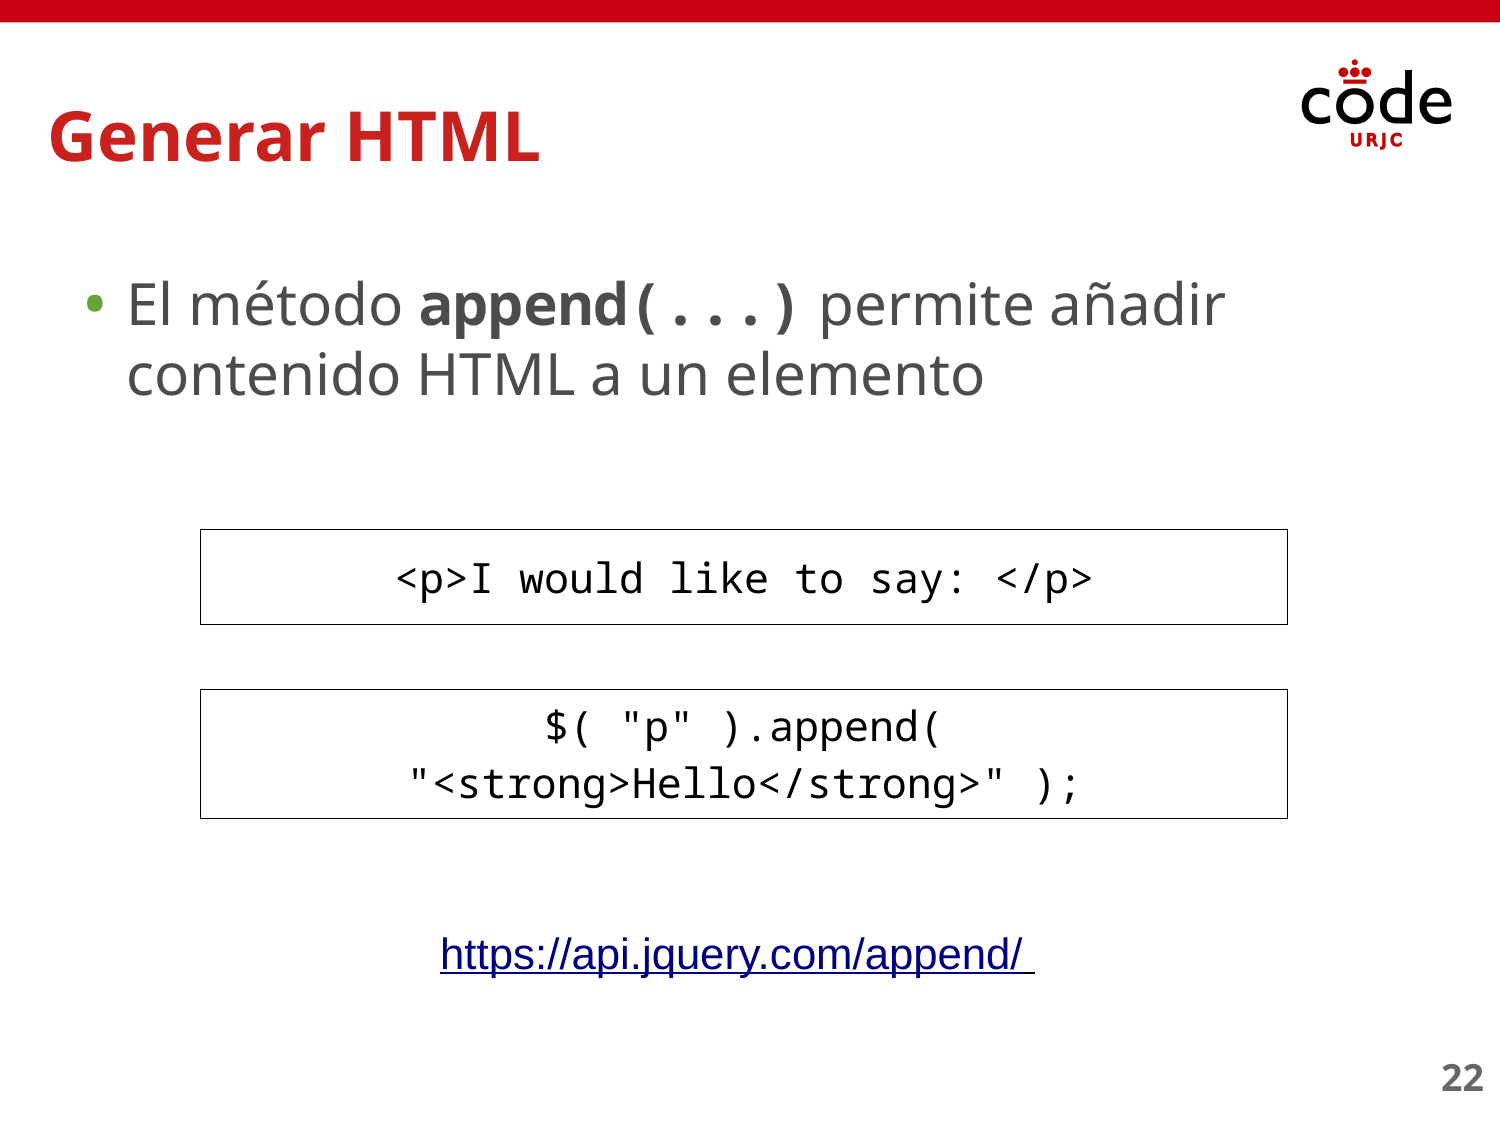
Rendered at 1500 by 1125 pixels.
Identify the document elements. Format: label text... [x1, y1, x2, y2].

text_box $( "p" ).append( "<strong>Hello</strong>" ); [200, 704, 1288, 804]
title Generar HTML [32, 79, 1383, 189]
text_box <p>I would like to say: </p> [200, 529, 1288, 625]
list El método append(...) permite añadir contenido HTML a un elemento [51, 259, 1459, 1013]
text_box https://api.jquery.com/append/ [425, 922, 1052, 993]
picture [1284, 50, 1468, 161]
